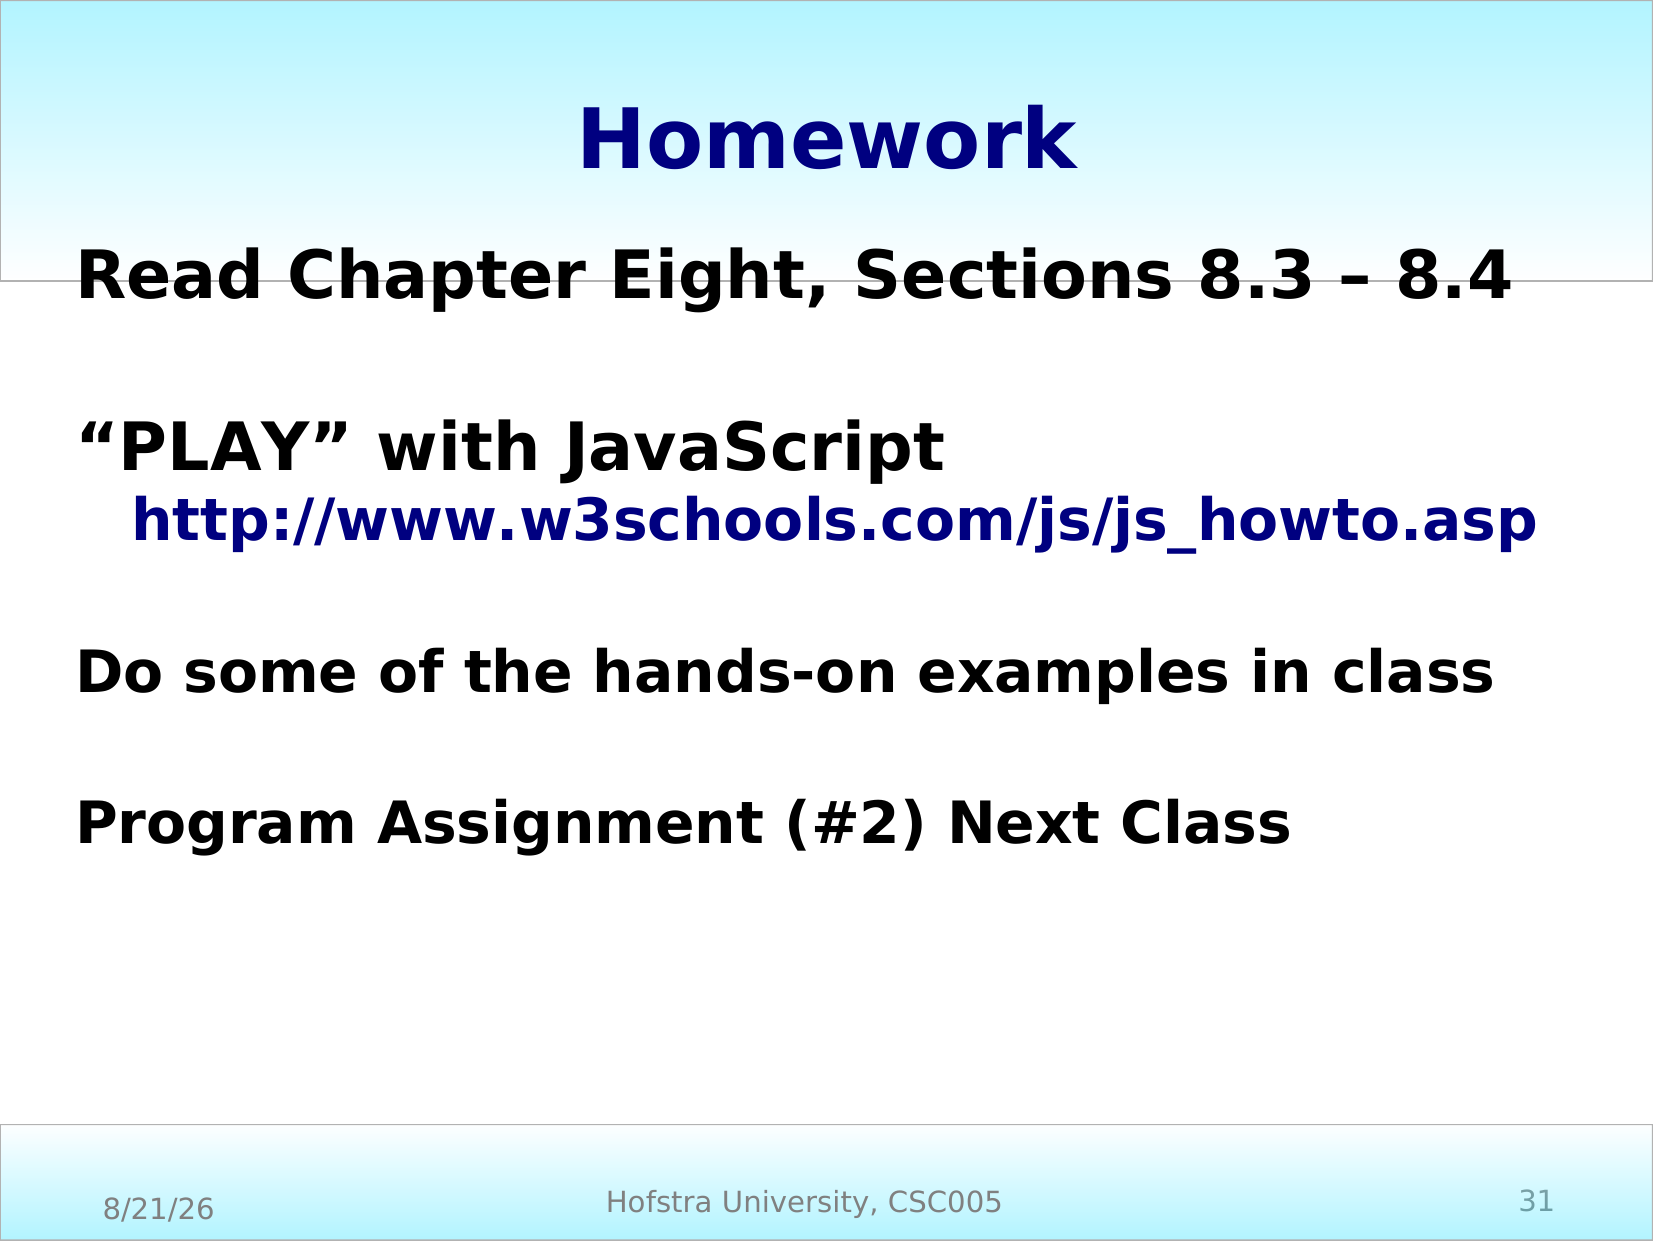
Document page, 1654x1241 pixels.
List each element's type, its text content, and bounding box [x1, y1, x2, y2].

title Homework [78, 10, 1576, 236]
list Read Chapter Eight, Sections 8.3 – 8.4 “PLAY” with JavaScript http://www.w3schools.com/js/js_howto.asp Do some of the hands-on examples in class Program Assignment (#2) Next Class [75, 236, 1613, 1034]
